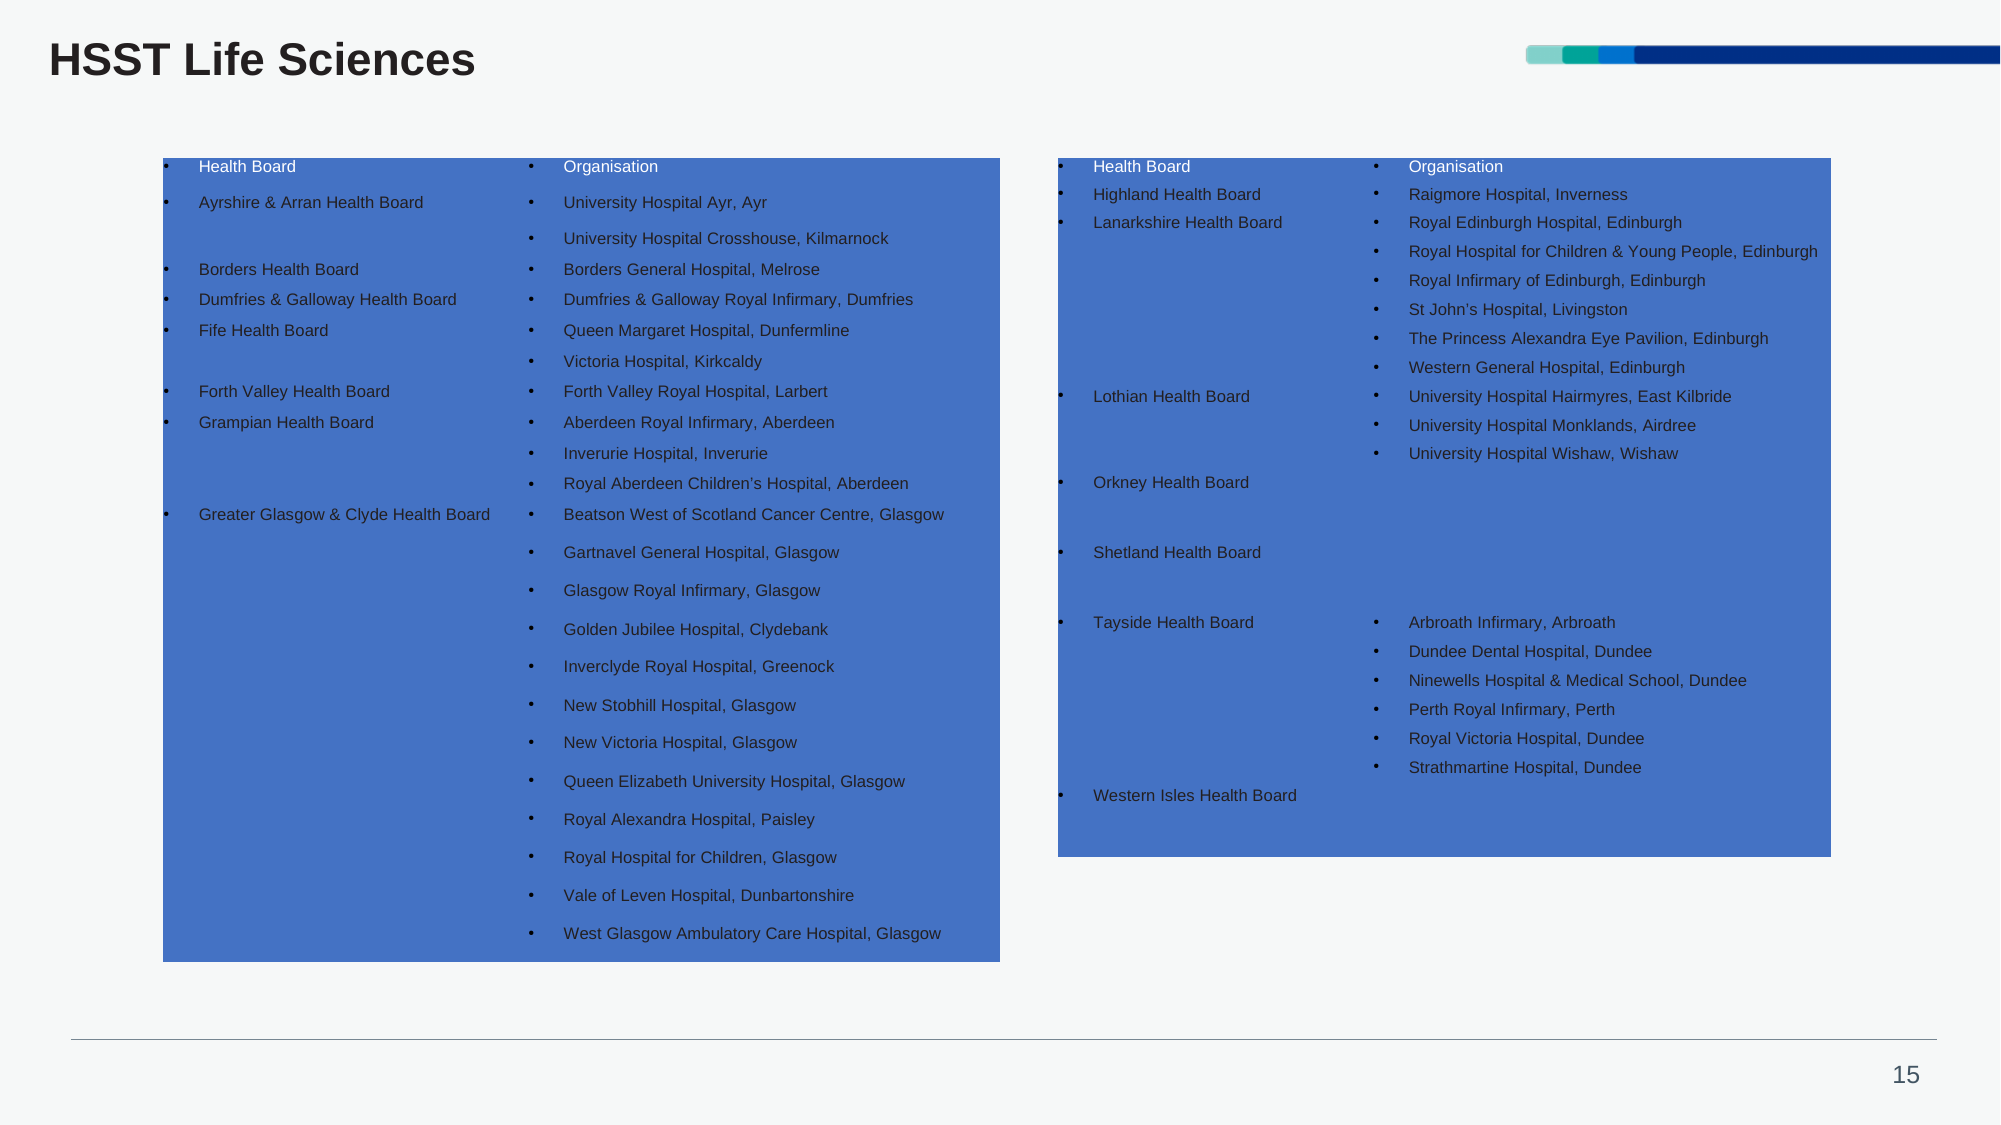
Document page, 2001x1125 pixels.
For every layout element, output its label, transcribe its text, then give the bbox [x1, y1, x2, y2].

table_cell Gartnavel General Hospital, Glasgow [528, 544, 1000, 582]
table_cell New Victoria Hospital, Glasgow [528, 734, 1000, 772]
table_cell Perth Royal Infirmary, Perth [1373, 700, 1831, 729]
table_cell Victoria Hospital, Kirkcaldy [528, 352, 1000, 383]
table_cell Western Isles Health Board [1058, 787, 1373, 857]
table_cell Queen Margaret Hospital, Dunfermline [528, 321, 1000, 352]
table_cell Orkney Health Board [1058, 474, 1373, 543]
table_cell Western General Hospital, Edinburgh [1373, 358, 1831, 387]
table_cell Aberdeen Royal Infirmary, Aberdeen [528, 413, 1000, 444]
table_cell Royal Alexandra Hospital, Paisley [528, 810, 1000, 848]
table_cell West Glasgow Ambulatory Care Hospital, Glasgow [528, 924, 1000, 962]
table_cell St John’s Hospital, Livingston [1373, 300, 1831, 329]
table_cell Ayrshire & Arran Health Board [163, 193, 528, 260]
table_cell Highland Health Board [1058, 185, 1373, 214]
table_cell University Hospital Ayr, Ayr [528, 193, 1000, 229]
table_cell Royal Hospital for Children & Young People, Edinburgh [1373, 242, 1831, 271]
table_cell Inverclyde Royal Hospital, Greenock [528, 658, 1000, 696]
table_cell University Hospital Hairmyres, East Kilbride [1373, 387, 1831, 416]
table_cell New Stobhill Hospital, Glasgow [528, 696, 1000, 734]
table_cell Lothian Health Board [1058, 387, 1373, 474]
table_cell Inverurie Hospital, Inverurie [528, 444, 1000, 475]
table_cell [1373, 474, 1831, 543]
table_cell Tayside Health Board [1058, 613, 1373, 787]
table_cell [1373, 787, 1831, 857]
table_cell Strathmartine Hospital, Dundee [1373, 758, 1831, 787]
table_cell University Hospital Monklands, Airdree [1373, 416, 1831, 445]
table_cell Lanarkshire Health Board [1058, 214, 1373, 387]
table_cell Shetland Health Board [1058, 543, 1373, 613]
table_header Health Board [1058, 158, 1373, 185]
table_cell Ninewells Hospital & Medical School, Dundee [1373, 671, 1831, 700]
table_cell Forth Valley Royal Hospital, Larbert [528, 383, 1000, 413]
table_cell Grampian Health Board [163, 413, 528, 506]
text_box HSST Life Sciences [33, 22, 739, 93]
table_header Health Board [163, 158, 528, 193]
table_cell Royal Edinburgh Hospital, Edinburgh [1373, 214, 1831, 242]
table_header Organisation [528, 158, 1000, 193]
table_cell Royal Infirmary of Edinburgh, Edinburgh [1373, 271, 1831, 300]
table_header Organisation [1373, 158, 1831, 185]
table_cell Dumfries & Galloway Health Board [163, 291, 528, 321]
table_cell Forth Valley Health Board [163, 383, 528, 413]
table_cell Glasgow Royal Infirmary, Glasgow [528, 582, 1000, 620]
table_cell Golden Jubilee Hospital, Clydebank [528, 620, 1000, 658]
table_cell University Hospital Wishaw, Wishaw [1373, 445, 1831, 474]
table_cell Dundee Dental Hospital, Dundee [1373, 642, 1831, 671]
table_cell Raigmore Hospital, Inverness [1373, 185, 1831, 214]
table_cell Dumfries & Galloway Royal Infirmary, Dumfries [528, 291, 1000, 321]
table_cell Fife Health Board [163, 321, 528, 383]
table_cell Vale of Leven Hospital, Dunbartonshire [528, 886, 1000, 924]
table_cell Arbroath Infirmary, Arbroath [1373, 613, 1831, 642]
table_cell University Hospital Crosshouse, Kilmarnock [528, 229, 1000, 260]
table_cell Borders General Hospital, Melrose [528, 260, 1000, 291]
table_cell Royal Aberdeen Children’s Hospital, Aberdeen [528, 475, 1000, 506]
table_cell [1373, 543, 1831, 613]
table_cell Borders Health Board [163, 260, 528, 291]
table_cell The Princess Alexandra Eye Pavilion, Edinburgh [1373, 329, 1831, 358]
table_cell Royal Hospital for Children, Glasgow [528, 848, 1000, 886]
table_cell Royal Victoria Hospital, Dundee [1373, 729, 1831, 758]
table_cell Greater Glasgow & Clyde Health Board [163, 506, 528, 962]
table_cell Queen Elizabeth University Hospital, Glasgow [528, 772, 1000, 810]
table_cell Beatson West of Scotland Cancer Centre, Glasgow [528, 506, 1000, 544]
